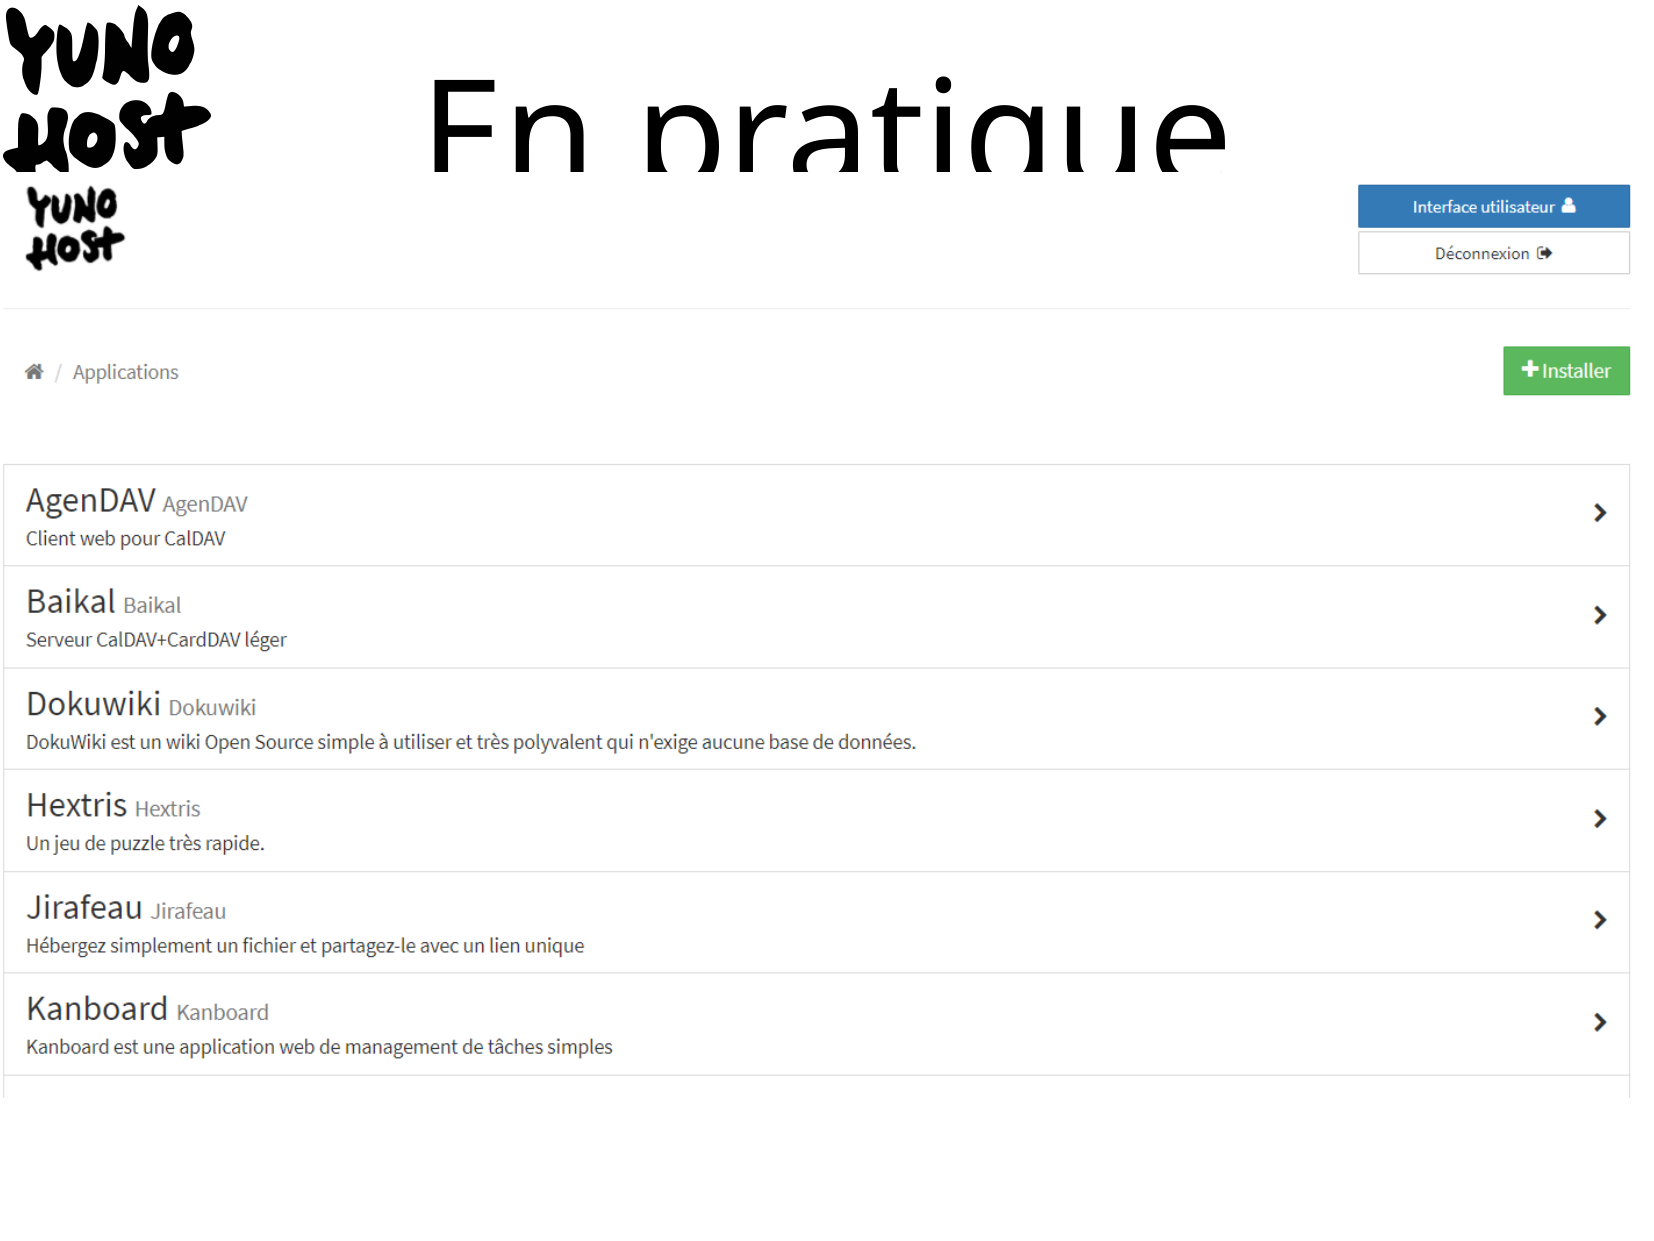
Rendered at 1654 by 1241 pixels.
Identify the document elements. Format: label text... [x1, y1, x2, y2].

title En pratique [82, 25, 1571, 172]
picture [2, 5, 1654, 1098]
